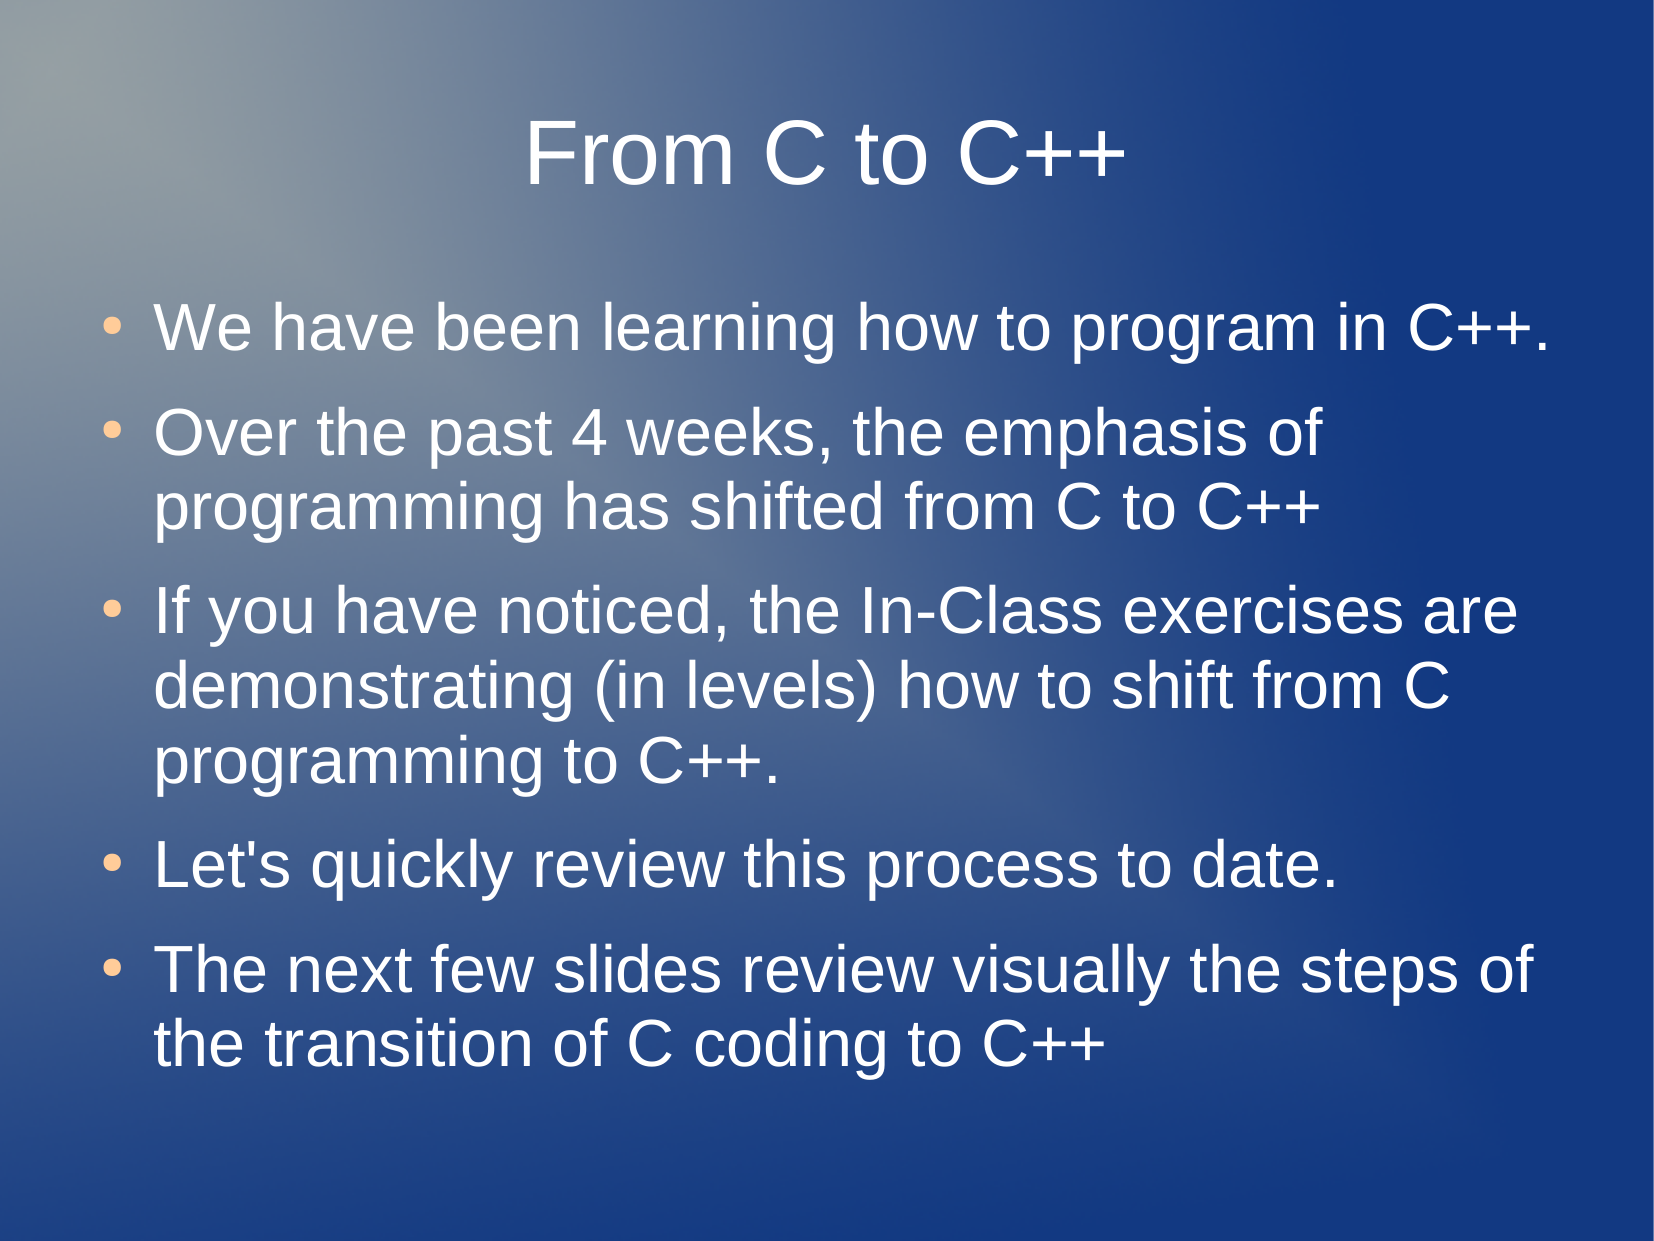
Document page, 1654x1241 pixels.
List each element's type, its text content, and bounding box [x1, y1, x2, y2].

picture [0, 0, 1654, 1241]
list We have been learning how to program in C++. Over the past 4 weeks, the emphasis of programming has shifted from C to C++ If you have noticed, the In-Class exercises are demonstrating (in levels) how to shift from C programming to C++. Let's quickly review this process to date. The next few slides review visually the steps of the transition of C coding to C++ [82, 290, 1571, 1109]
title From C to C++ [82, 49, 1571, 257]
